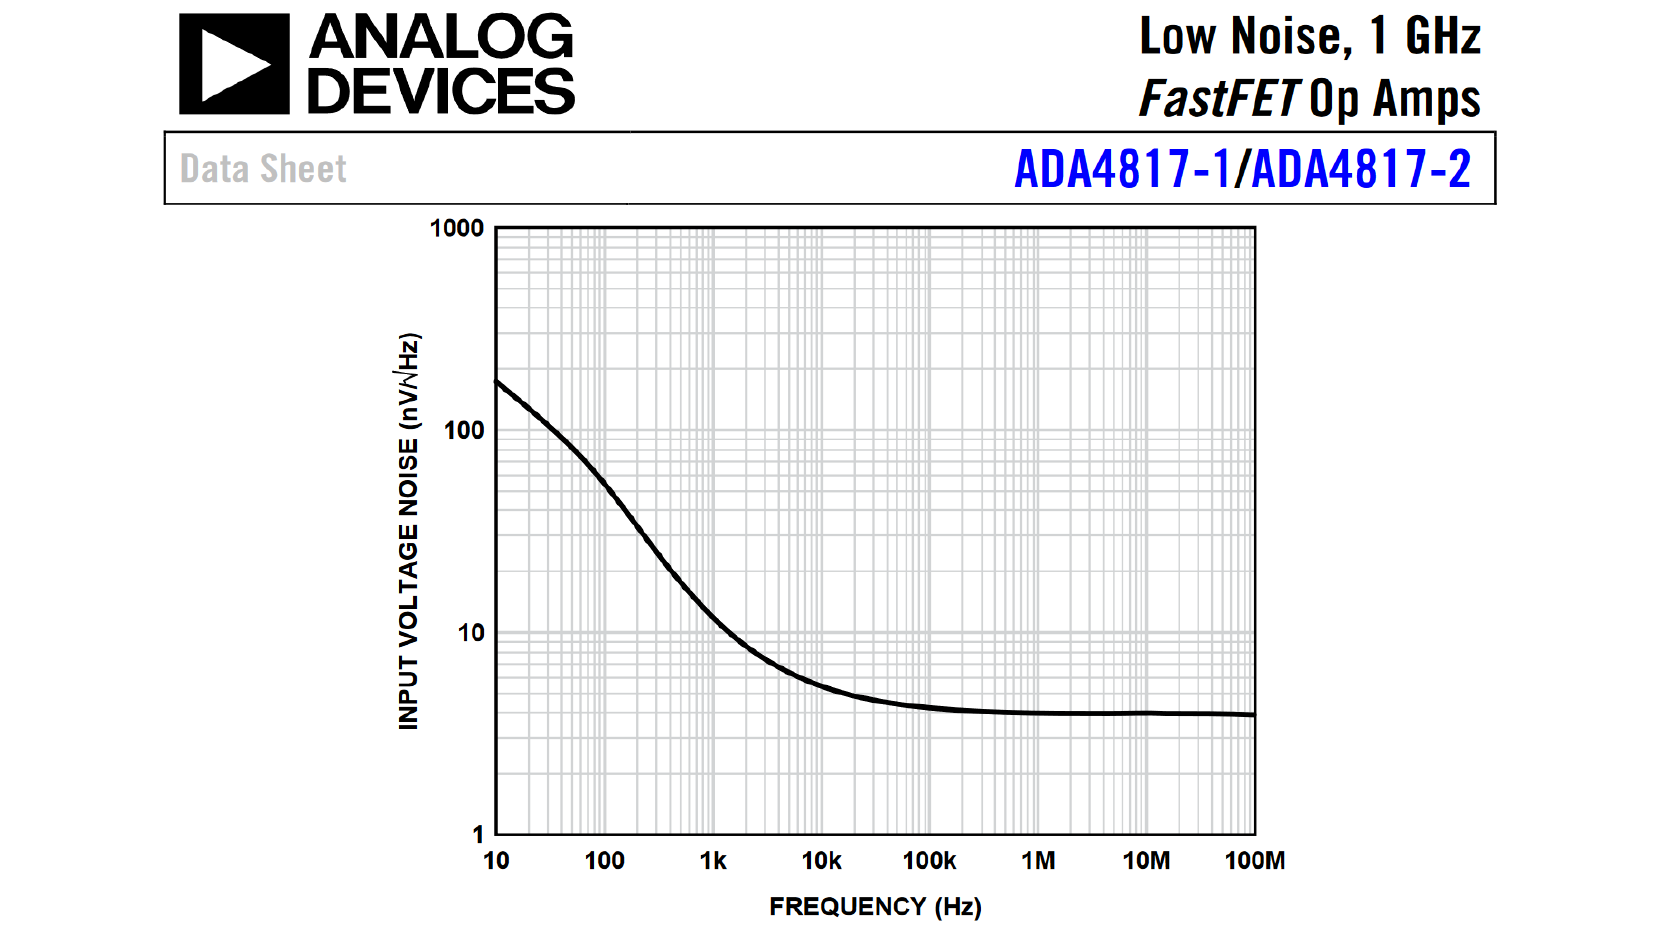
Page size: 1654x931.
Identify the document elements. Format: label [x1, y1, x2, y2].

picture [149, 0, 1505, 930]
